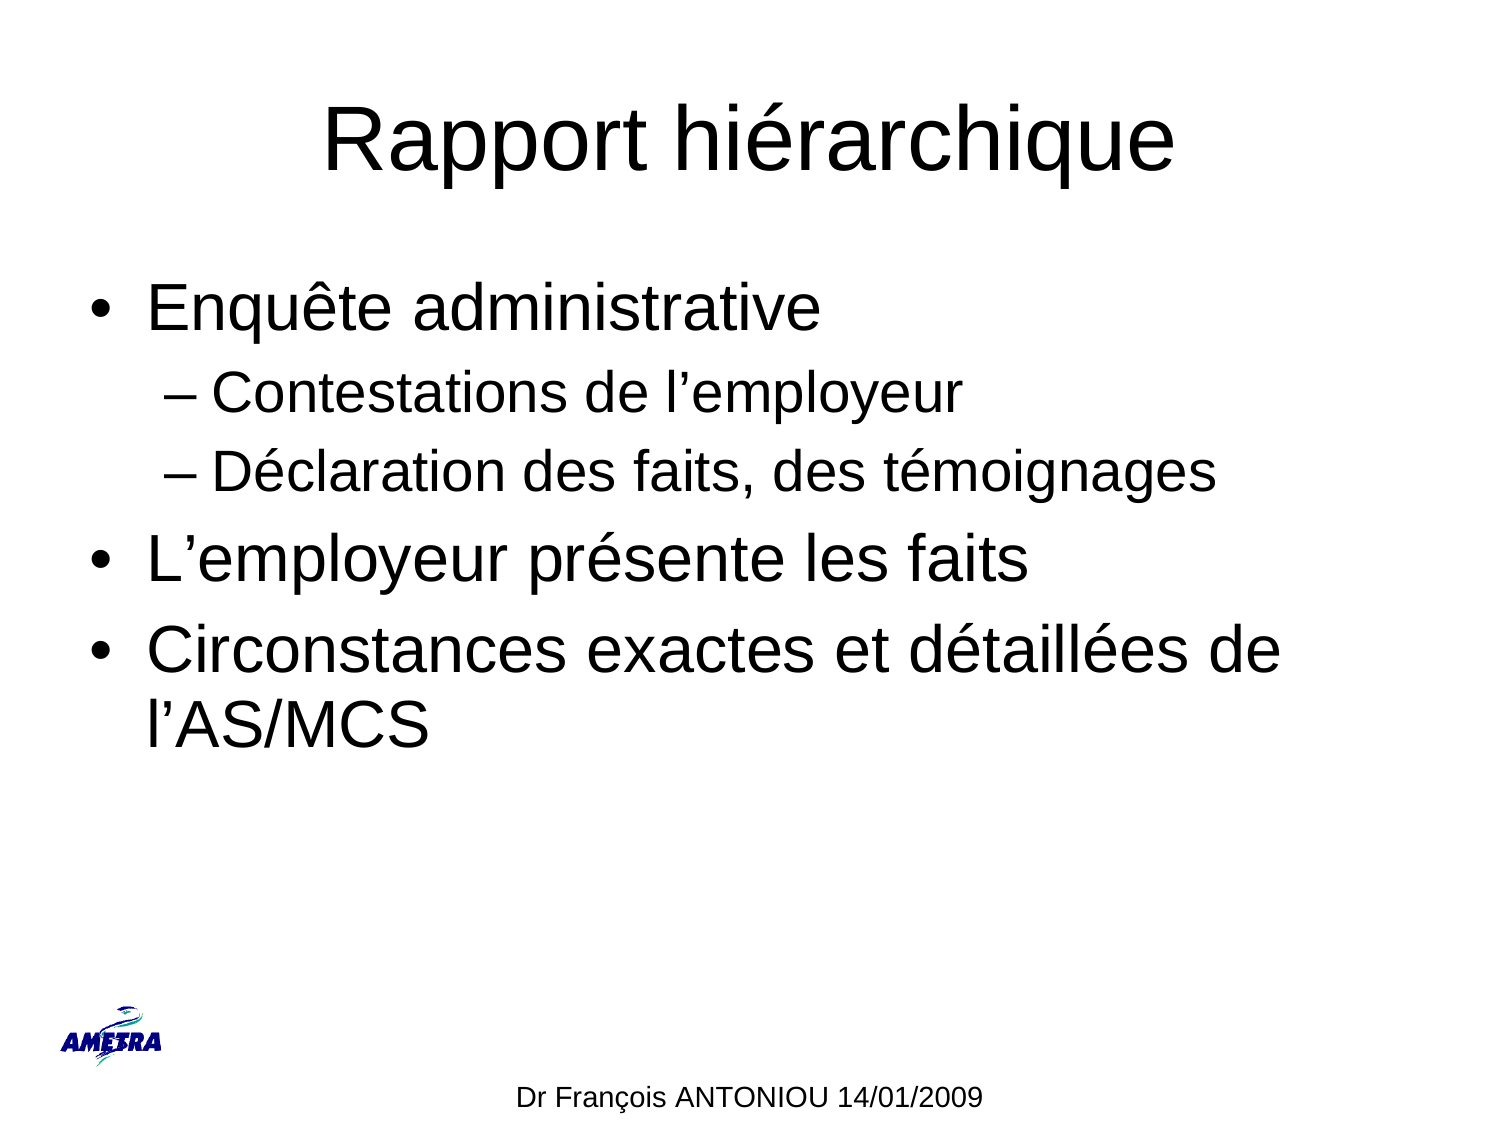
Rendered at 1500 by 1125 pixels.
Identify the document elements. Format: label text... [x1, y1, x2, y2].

list Enquête administrative Contestations de l’employeur Déclaration des faits, des témoignages L’employeur présente les faits Circonstances exactes et détaillées de l’AS/MCS [75, 262, 1426, 1005]
title Rapport hiérarchique [75, 45, 1426, 233]
picture [41, 984, 184, 1093]
